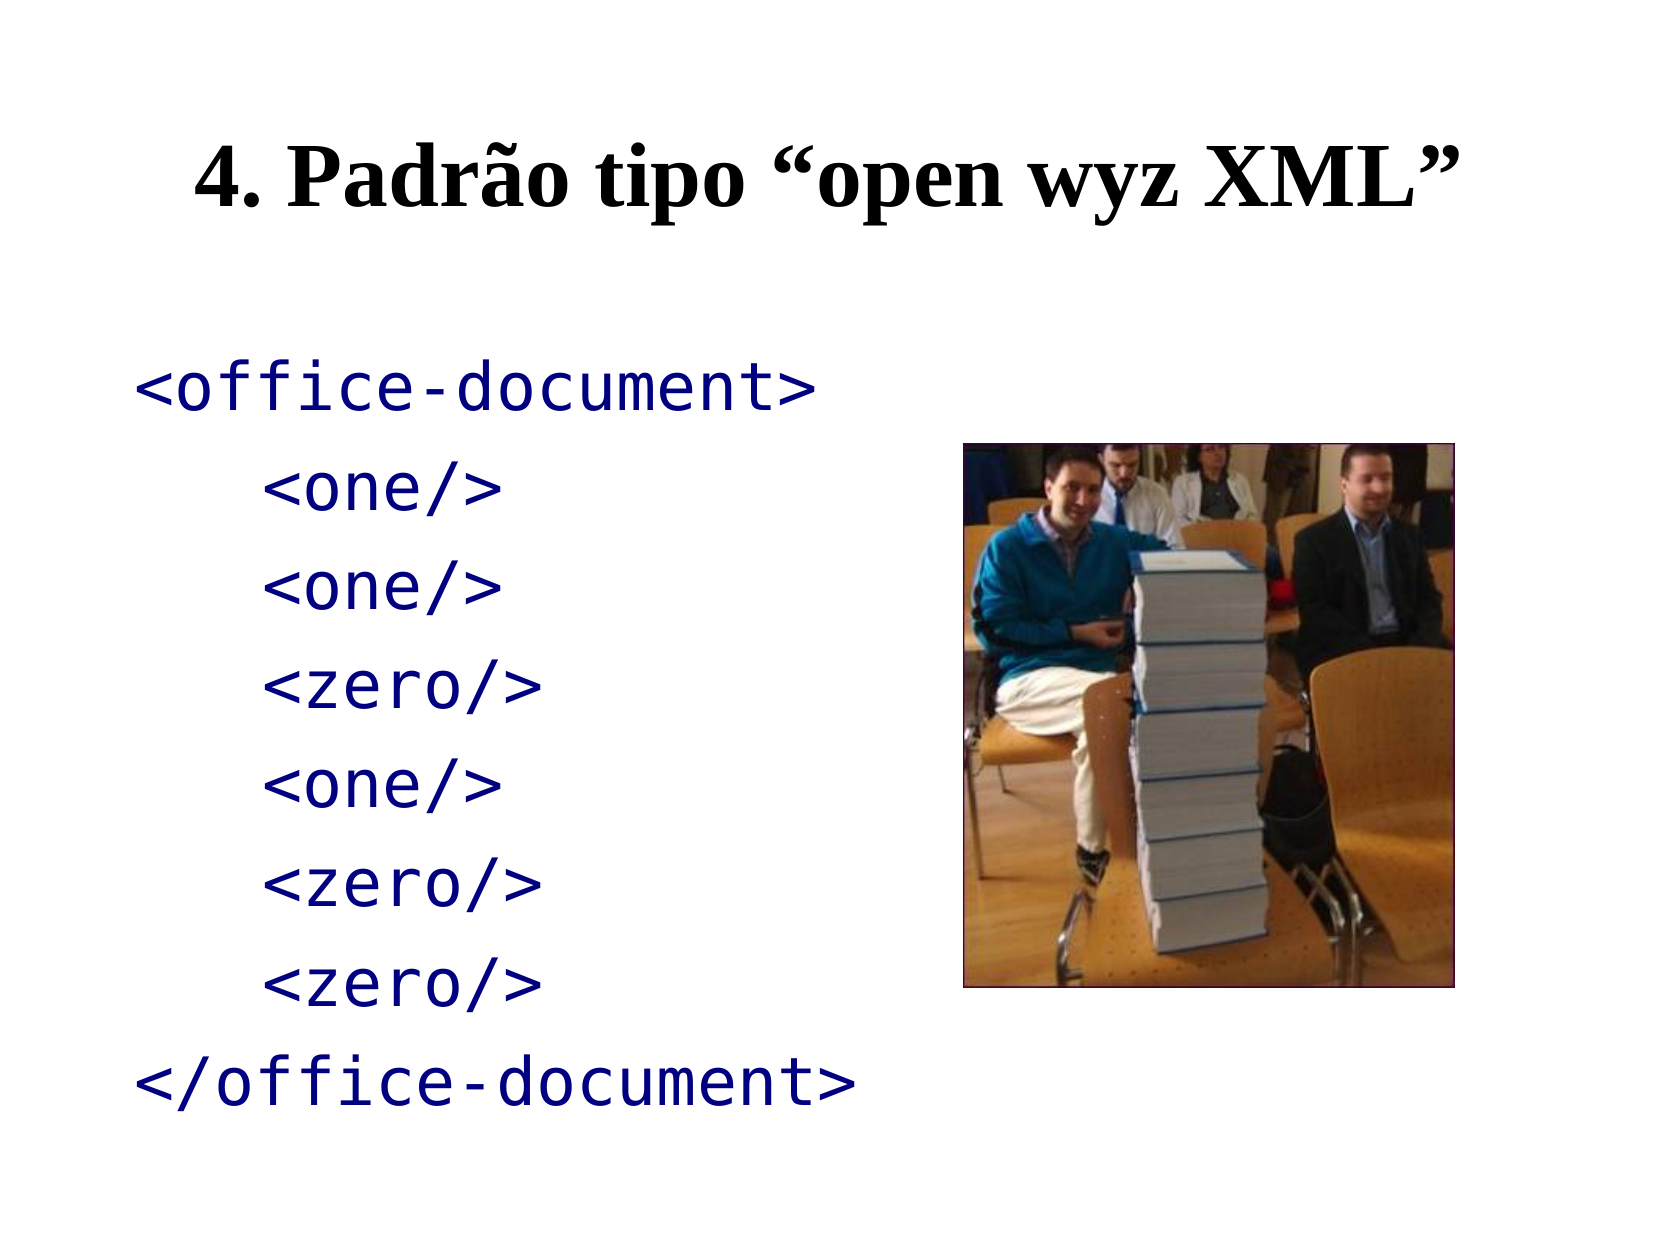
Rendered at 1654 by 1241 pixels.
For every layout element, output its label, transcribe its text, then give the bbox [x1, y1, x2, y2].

title 4. Padrão tipo “open wyz XML” [158, 81, 1502, 269]
text_box <office-document> <one/> <one/> <zero/> <one/> <zero/> <zero/> </office-document> [125, 333, 1546, 1122]
picture [963, 443, 1455, 988]
